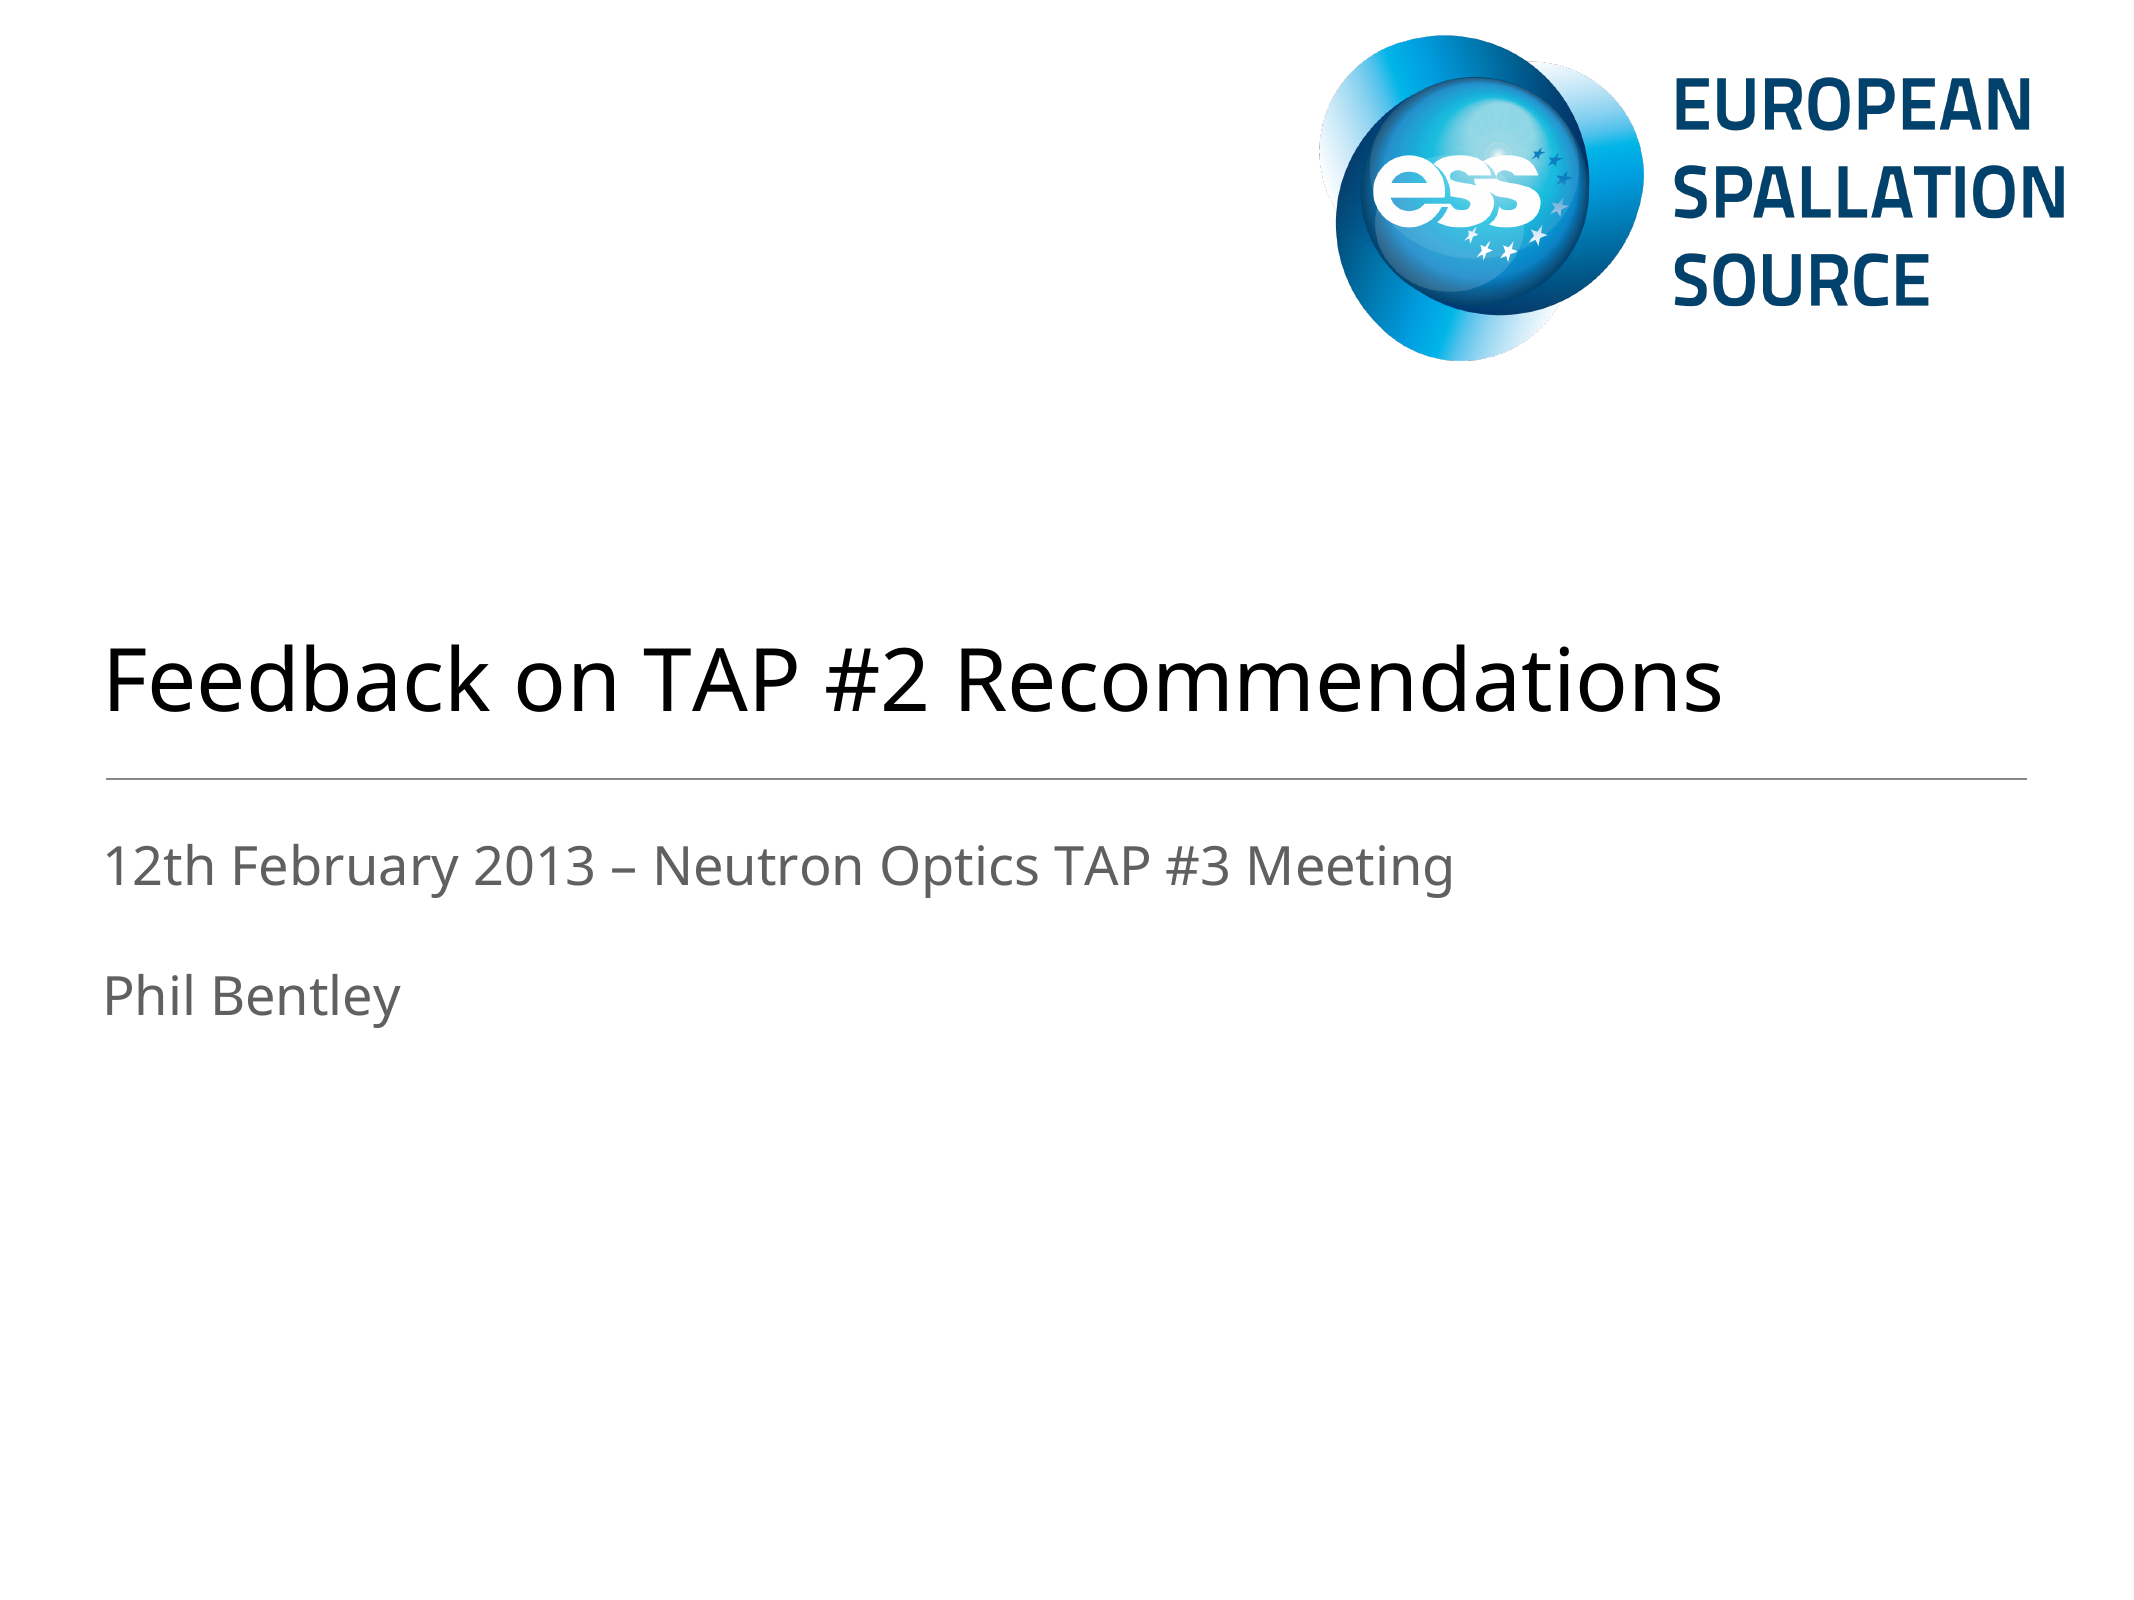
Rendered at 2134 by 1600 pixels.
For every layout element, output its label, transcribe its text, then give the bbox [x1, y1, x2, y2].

list 12th February 2013 – Neutron Optics TAP #3 Meeting Phil Bentley [93, 822, 2040, 1344]
picture [1319, 35, 2064, 361]
title Feedback on TAP #2 Recommendations [93, 216, 2040, 738]
